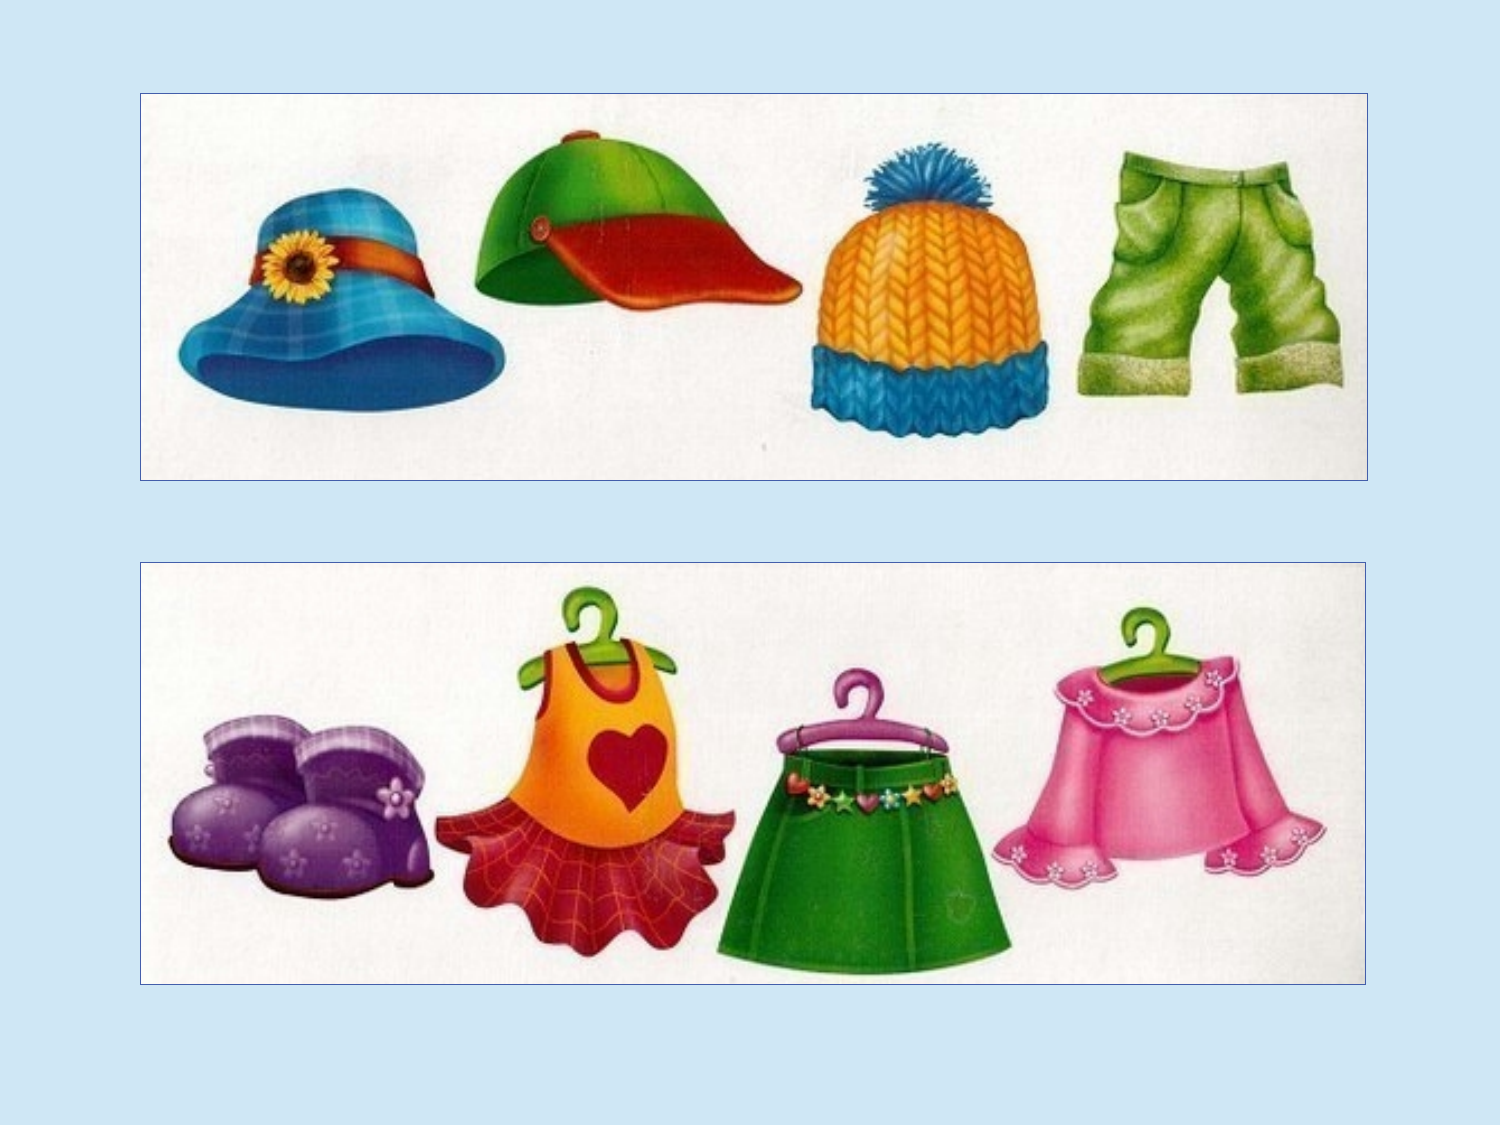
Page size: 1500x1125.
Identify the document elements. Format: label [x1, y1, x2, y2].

picture [140, 93, 1368, 481]
picture [140, 562, 1366, 985]
